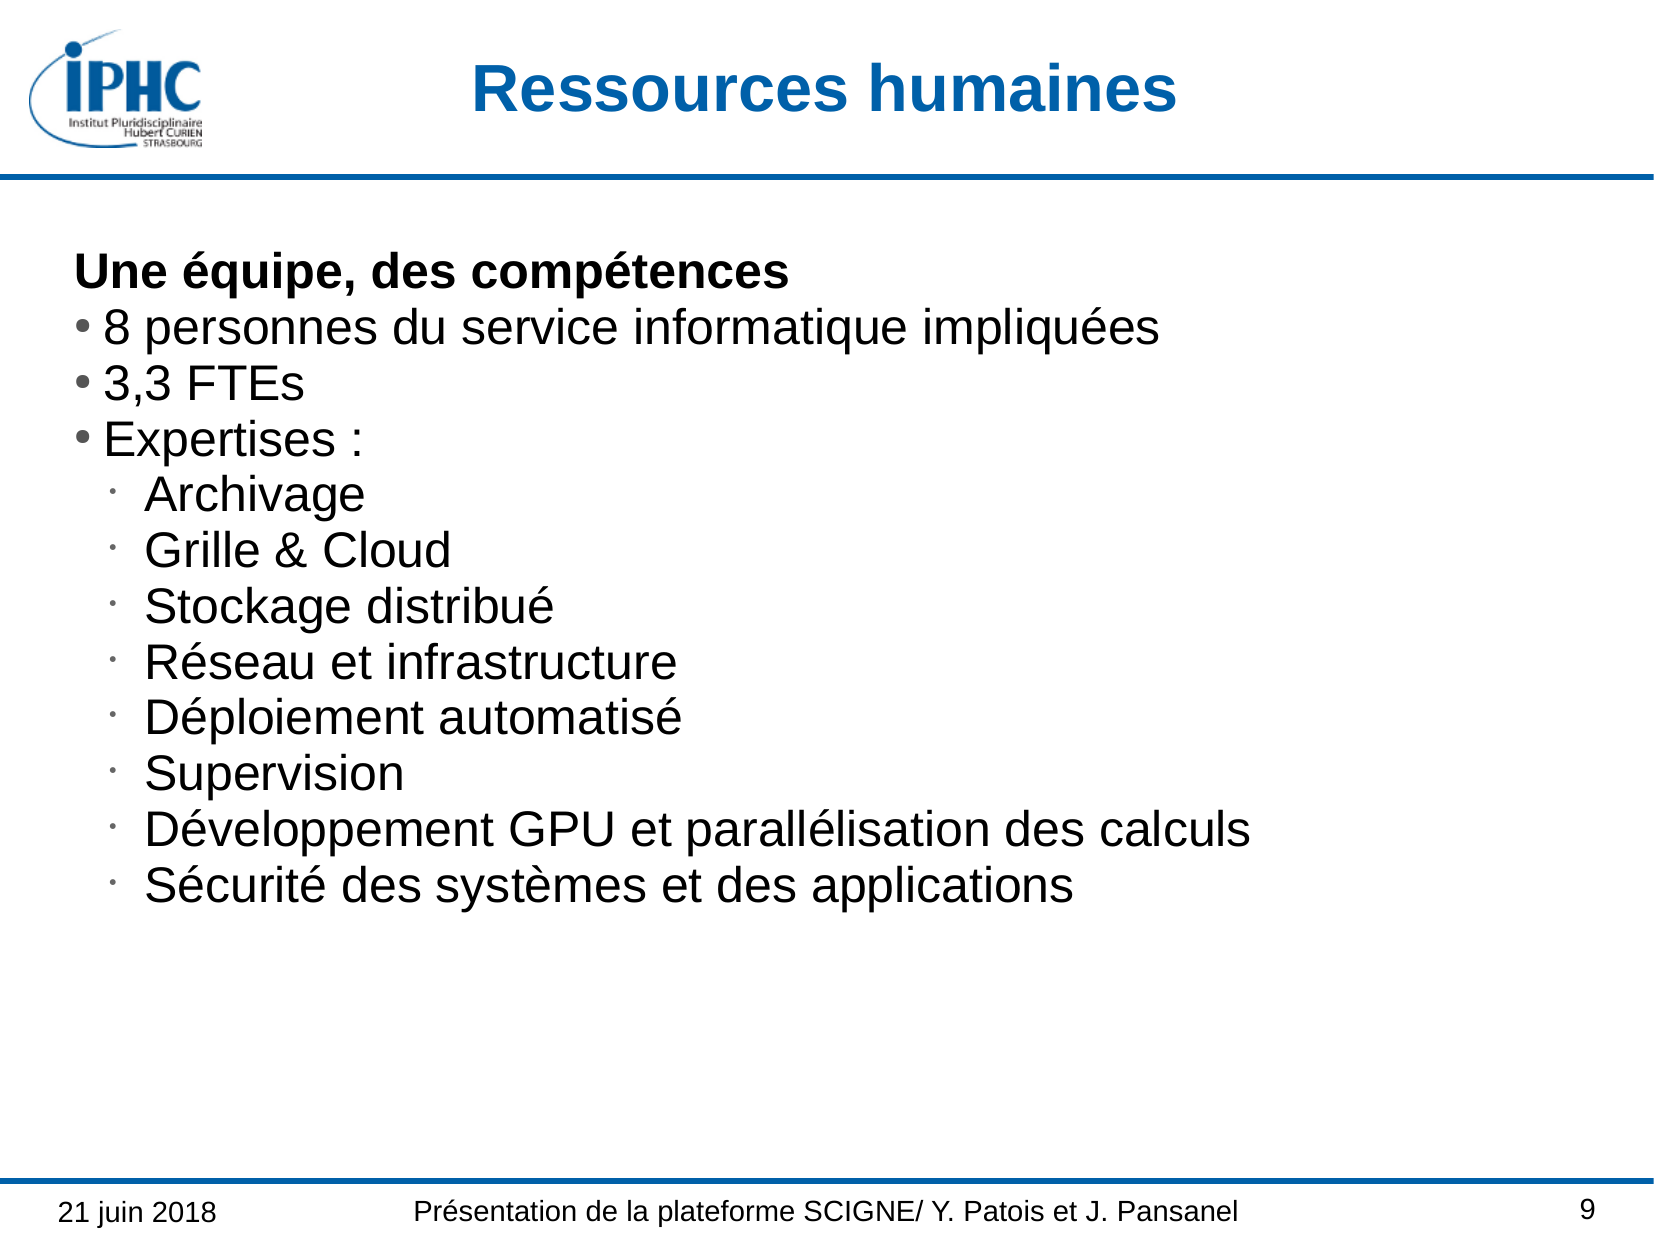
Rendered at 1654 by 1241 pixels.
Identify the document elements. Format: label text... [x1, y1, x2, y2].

text_box Une équipe, des compétences 8 personnes du service informatique impliquées 3,3 FTEs Expertises : Archivage Grille & Cloud Stockage distribué Réseau et infrastructure Déploiement automatisé Supervision Développement GPU et parallélisation des calculs Sécurité des systèmes et des applications [59, 236, 1595, 1088]
text_box Ressources humaines [457, 43, 1197, 134]
picture [29, 29, 202, 148]
